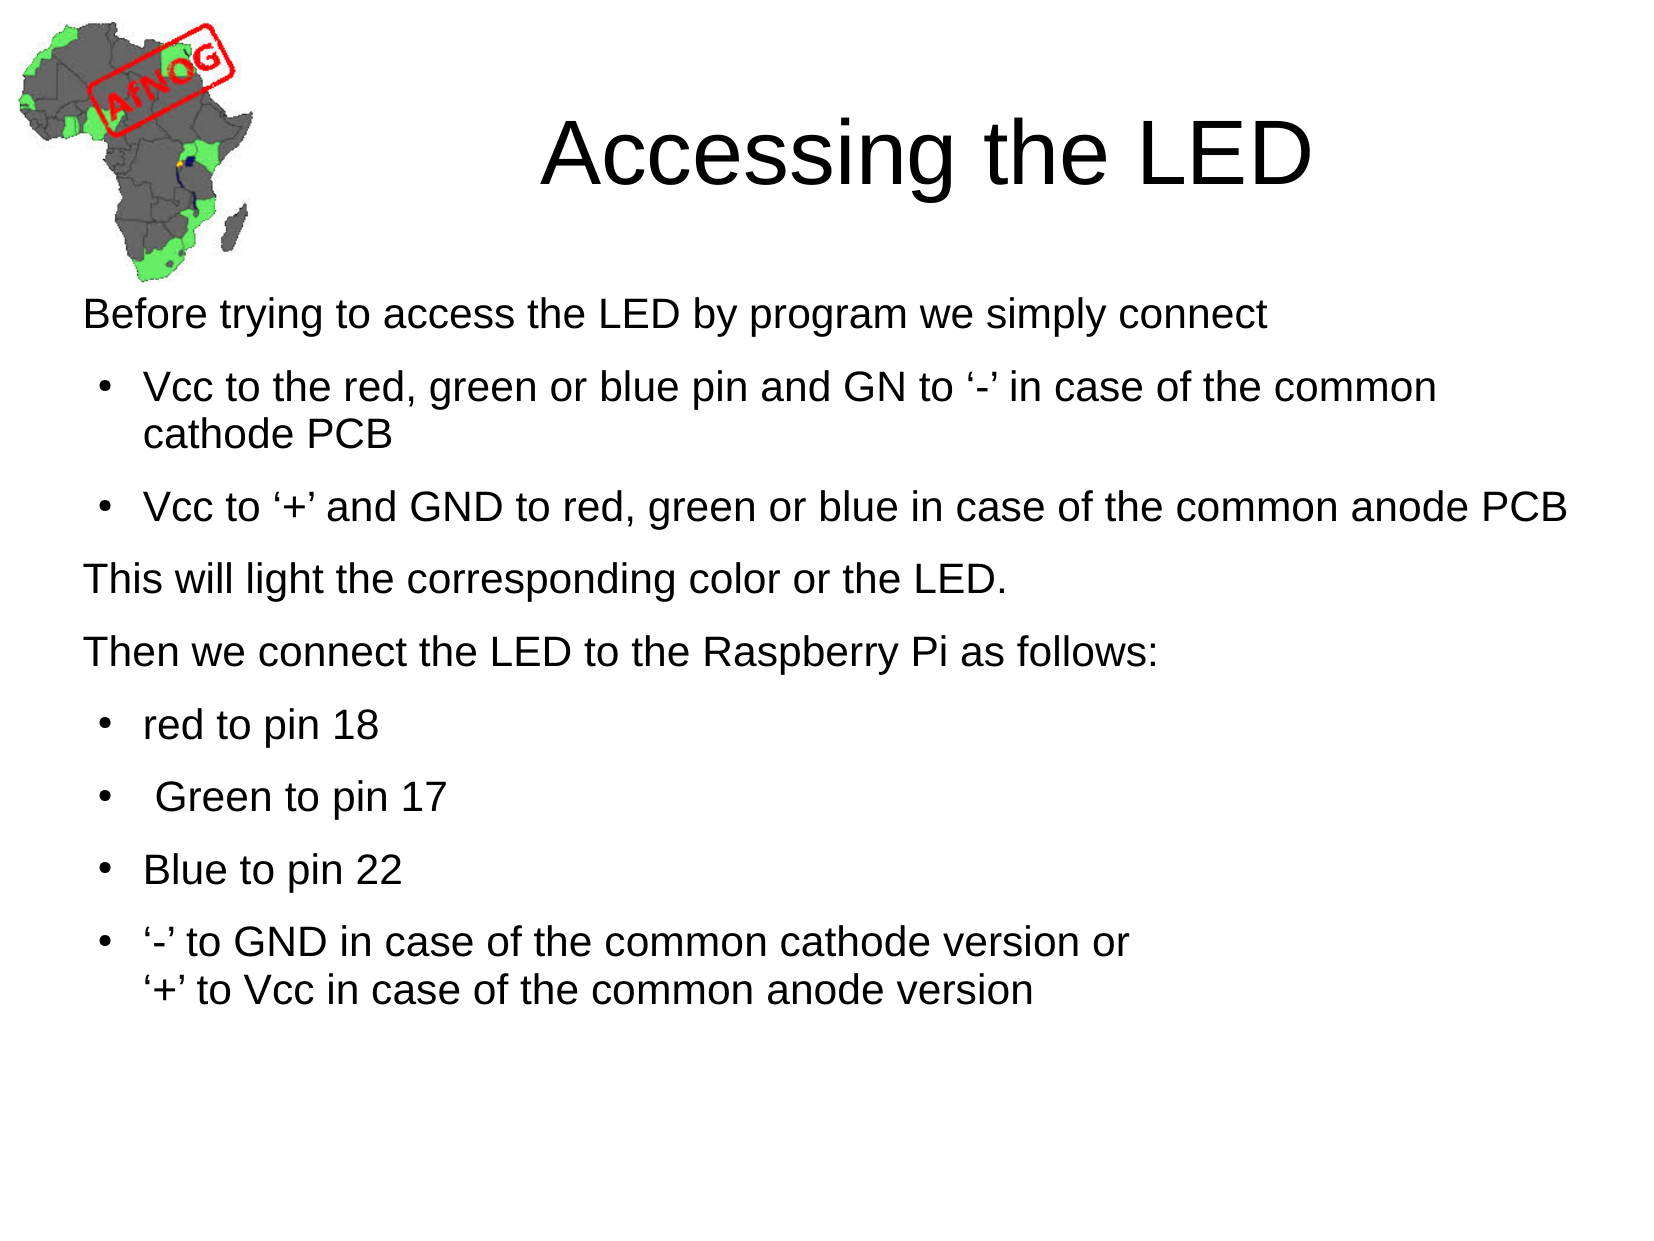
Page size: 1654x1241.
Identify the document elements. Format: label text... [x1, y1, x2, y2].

title Accessing the LED [285, 49, 1571, 257]
picture [9, 0, 259, 291]
list Before trying to access the LED by program we simply connect Vcc to the red, green or blue pin and GN to ‘-’ in case of the common cathode PCB Vcc to ‘+’ and GND to red, green or blue in case of the common anode PCB This will light the corresponding color or the LED. Then we connect the LED to the Raspberry Pi as follows: red to pin 18 Green to pin 17 Blue to pin 22 ‘-’ to GND in case of the common cathode version or ‘+’ to Vcc in case of the common anode version [82, 290, 1571, 1111]
